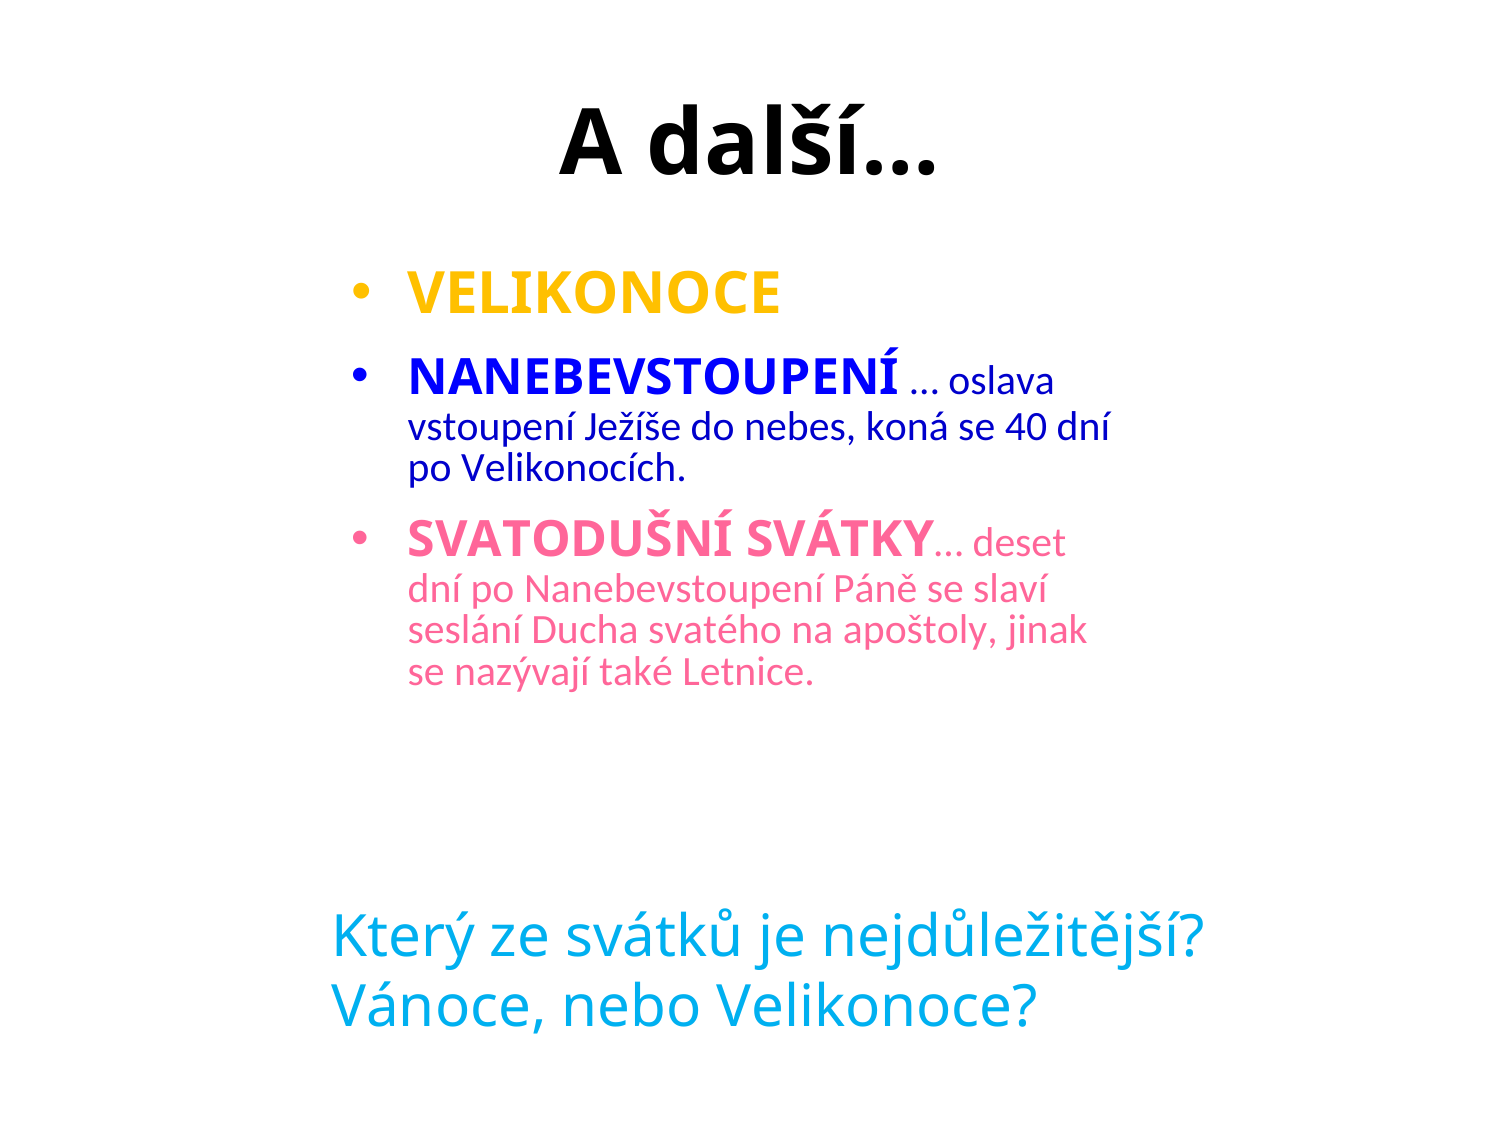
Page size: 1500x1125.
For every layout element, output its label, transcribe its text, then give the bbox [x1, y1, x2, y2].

title A další… [75, 45, 1426, 233]
text_box Který ze svátků je nejdůležitější? Vánoce, nebo Velikonoce? [316, 890, 1383, 1046]
list VELIKONOCE NANEBEVSTOUPENÍ … oslava vstoupení Ježíše do nebes, koná se 40 dní po Velikonocích. SVATODUŠNÍ SVÁTKY… deset dní po Nanebevstoupení Páně se slaví seslání Ducha svatého na apoštoly, jinak se nazývají také Letnice. [336, 243, 1130, 837]
